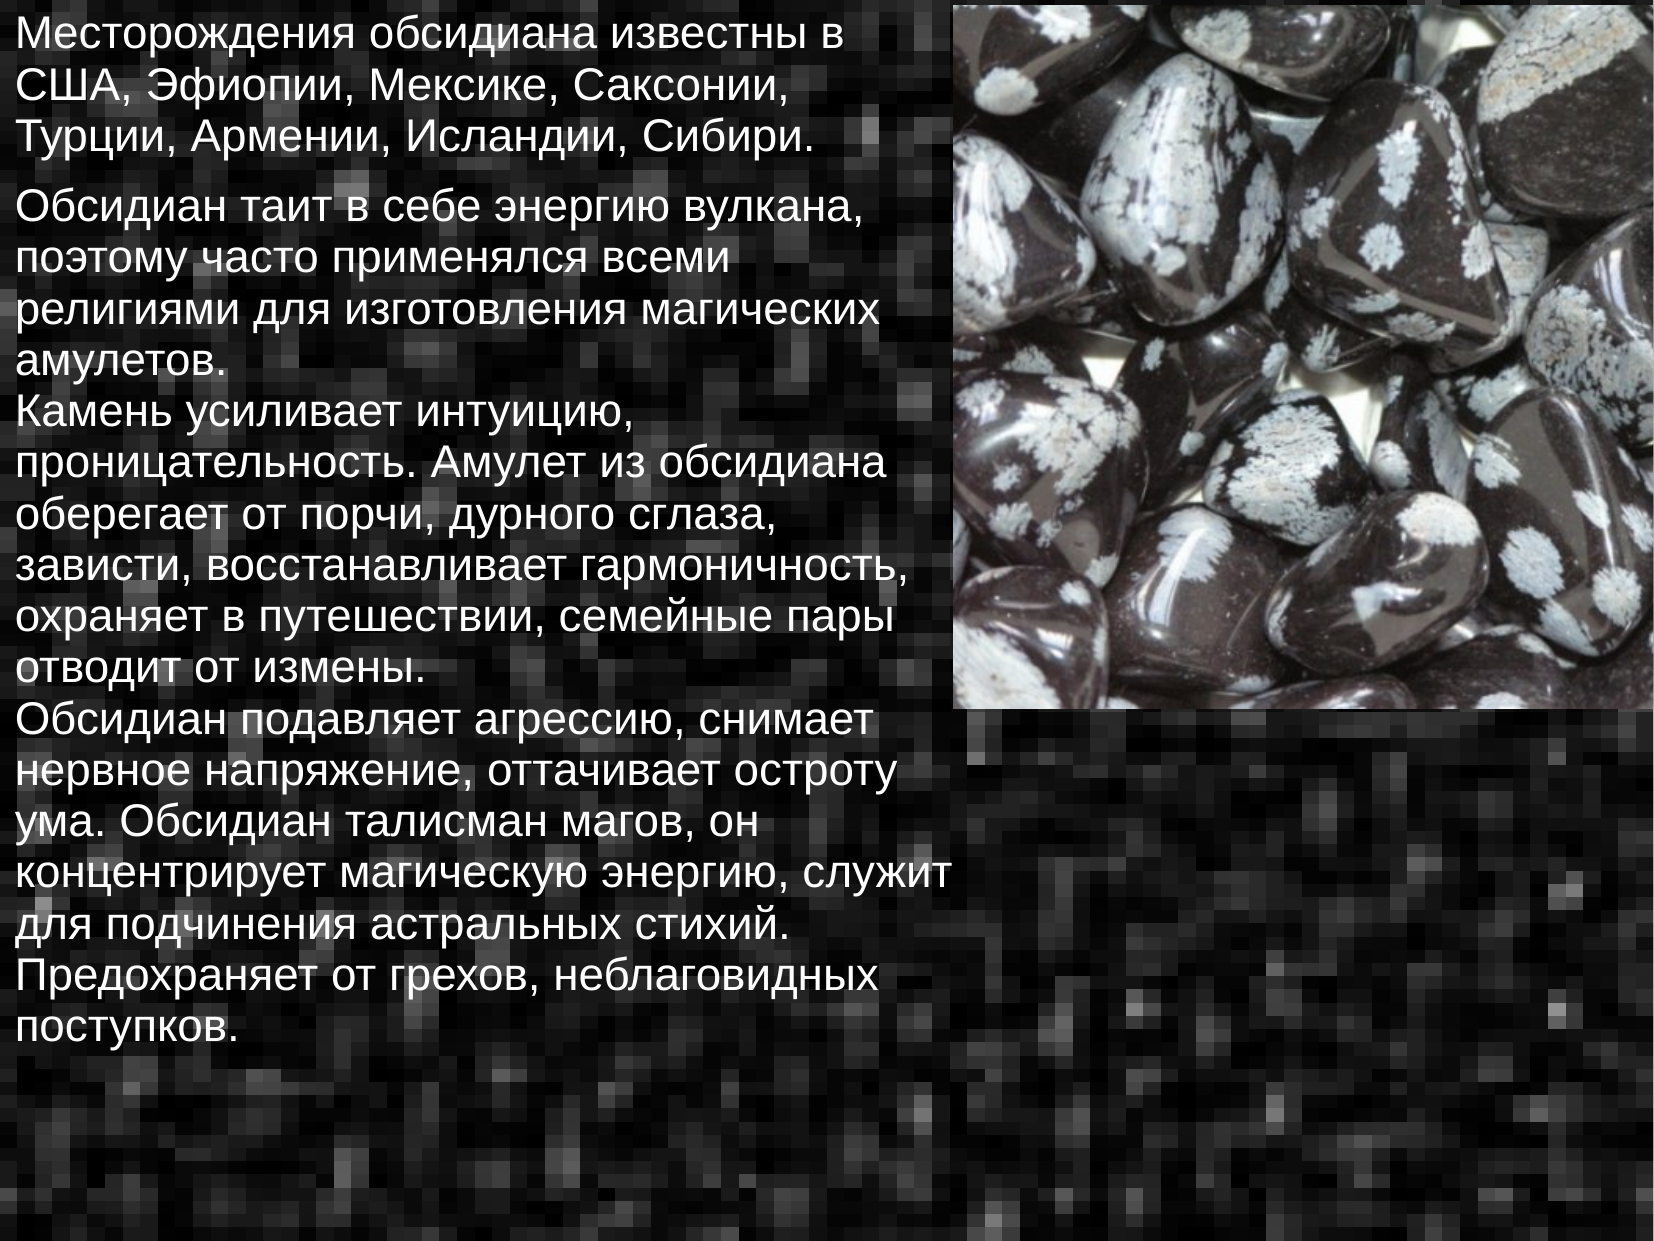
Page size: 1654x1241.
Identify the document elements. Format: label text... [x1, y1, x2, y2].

text_box Месторождения обсидиана известны в США, Эфиопии, Мексике, Саксонии, Турции, Армении, Исландии, Сибири. [0, 0, 945, 172]
text_box Обсидиан таит в себе энергию вулкана, поэтому часто применялся всеми религиями для изготовления магических амулетов. Камень усиливает интуицию, проницательность. Амулет из обсидиана оберегает от порчи, дурного сглаза, зависти, восстанавливает гармоничность, охраняет в путешествии, семейные пары отводит от измены. Обсидиан подавляет агрессию, снимает нервное напряжение, оттачивает остроту ума. Обсидиан талисман магов, он концентрирует магическую энергию, служит для подчинения астральных стихий. Предохраняет от грехов, неблаговидных поступков. [0, 172, 975, 1055]
picture [0, 0, 1654, 1241]
